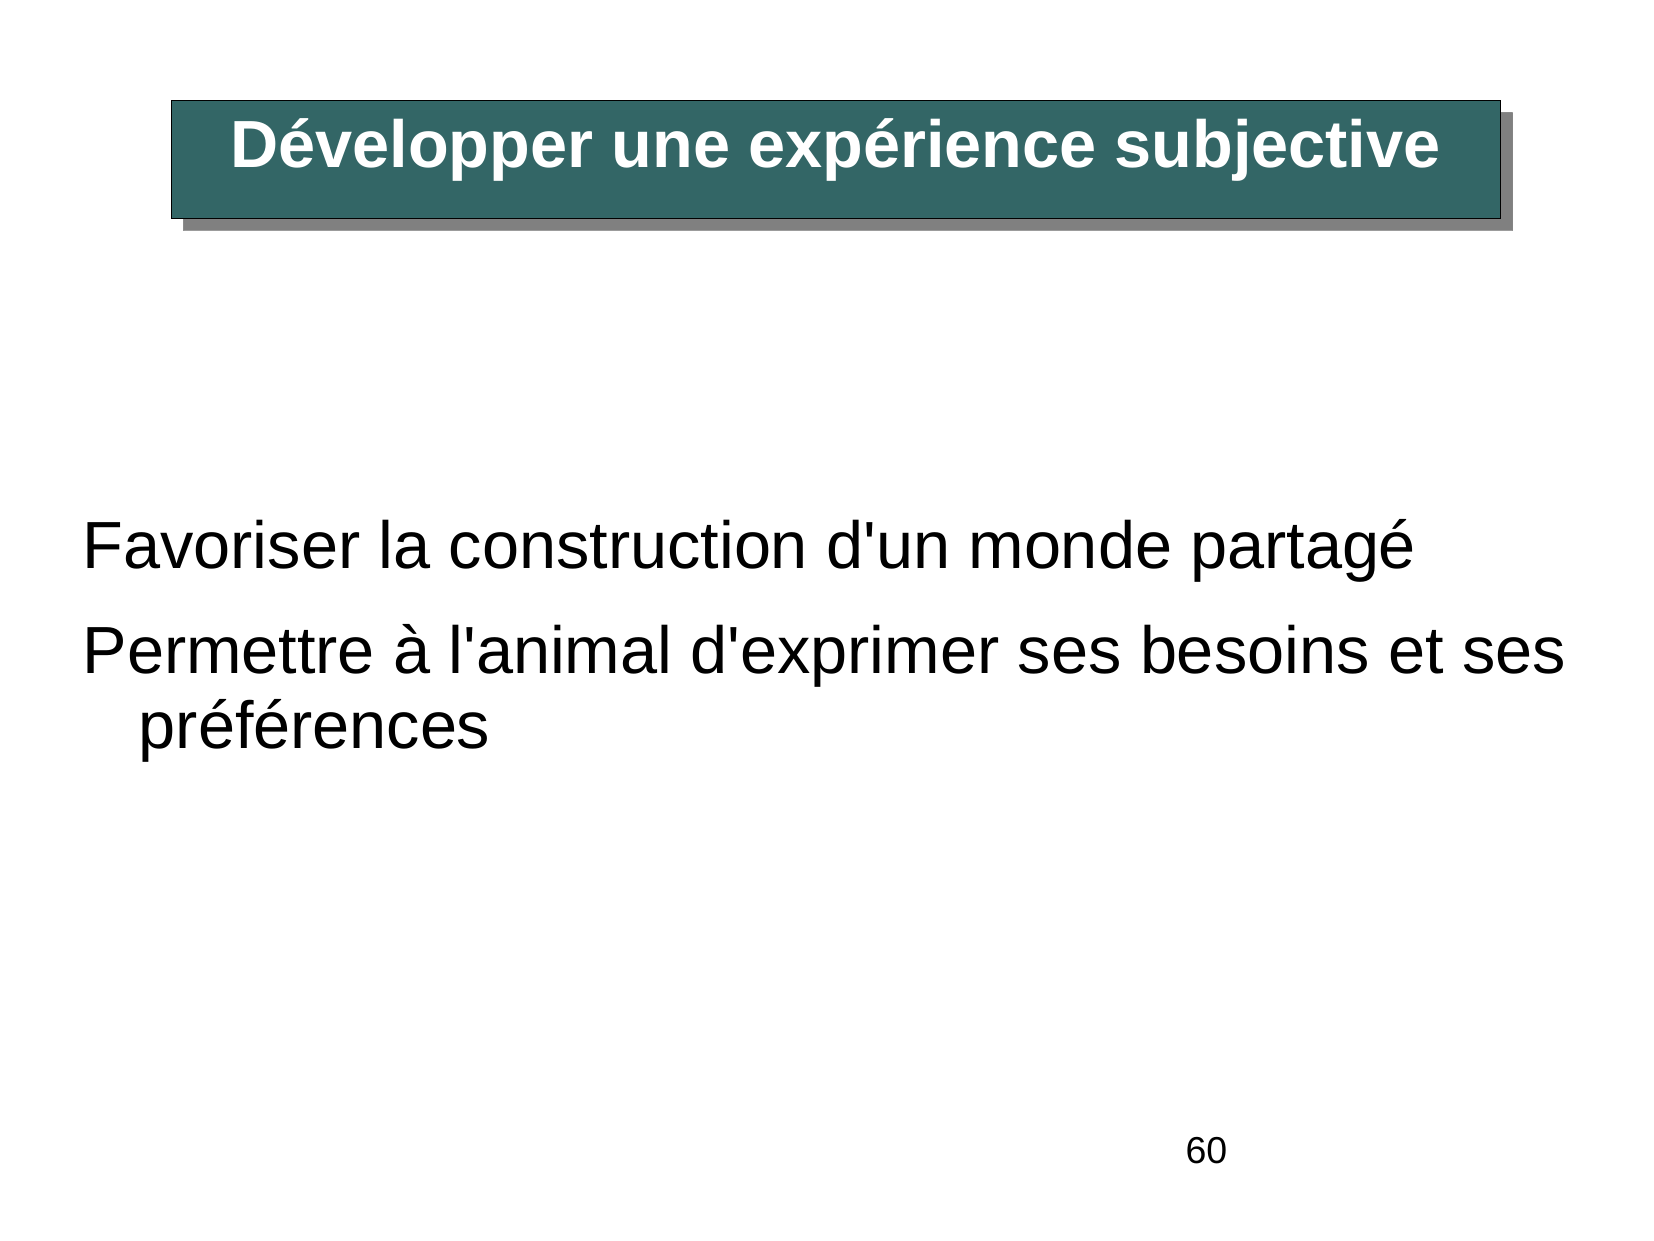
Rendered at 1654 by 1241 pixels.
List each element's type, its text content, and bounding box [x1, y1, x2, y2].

text_box Développer une expérience subjective [171, 100, 1501, 219]
list Favoriser la construction d'un monde partagé Permettre à l'animal d'exprimer ses besoins et ses préférences [82, 290, 1571, 1010]
